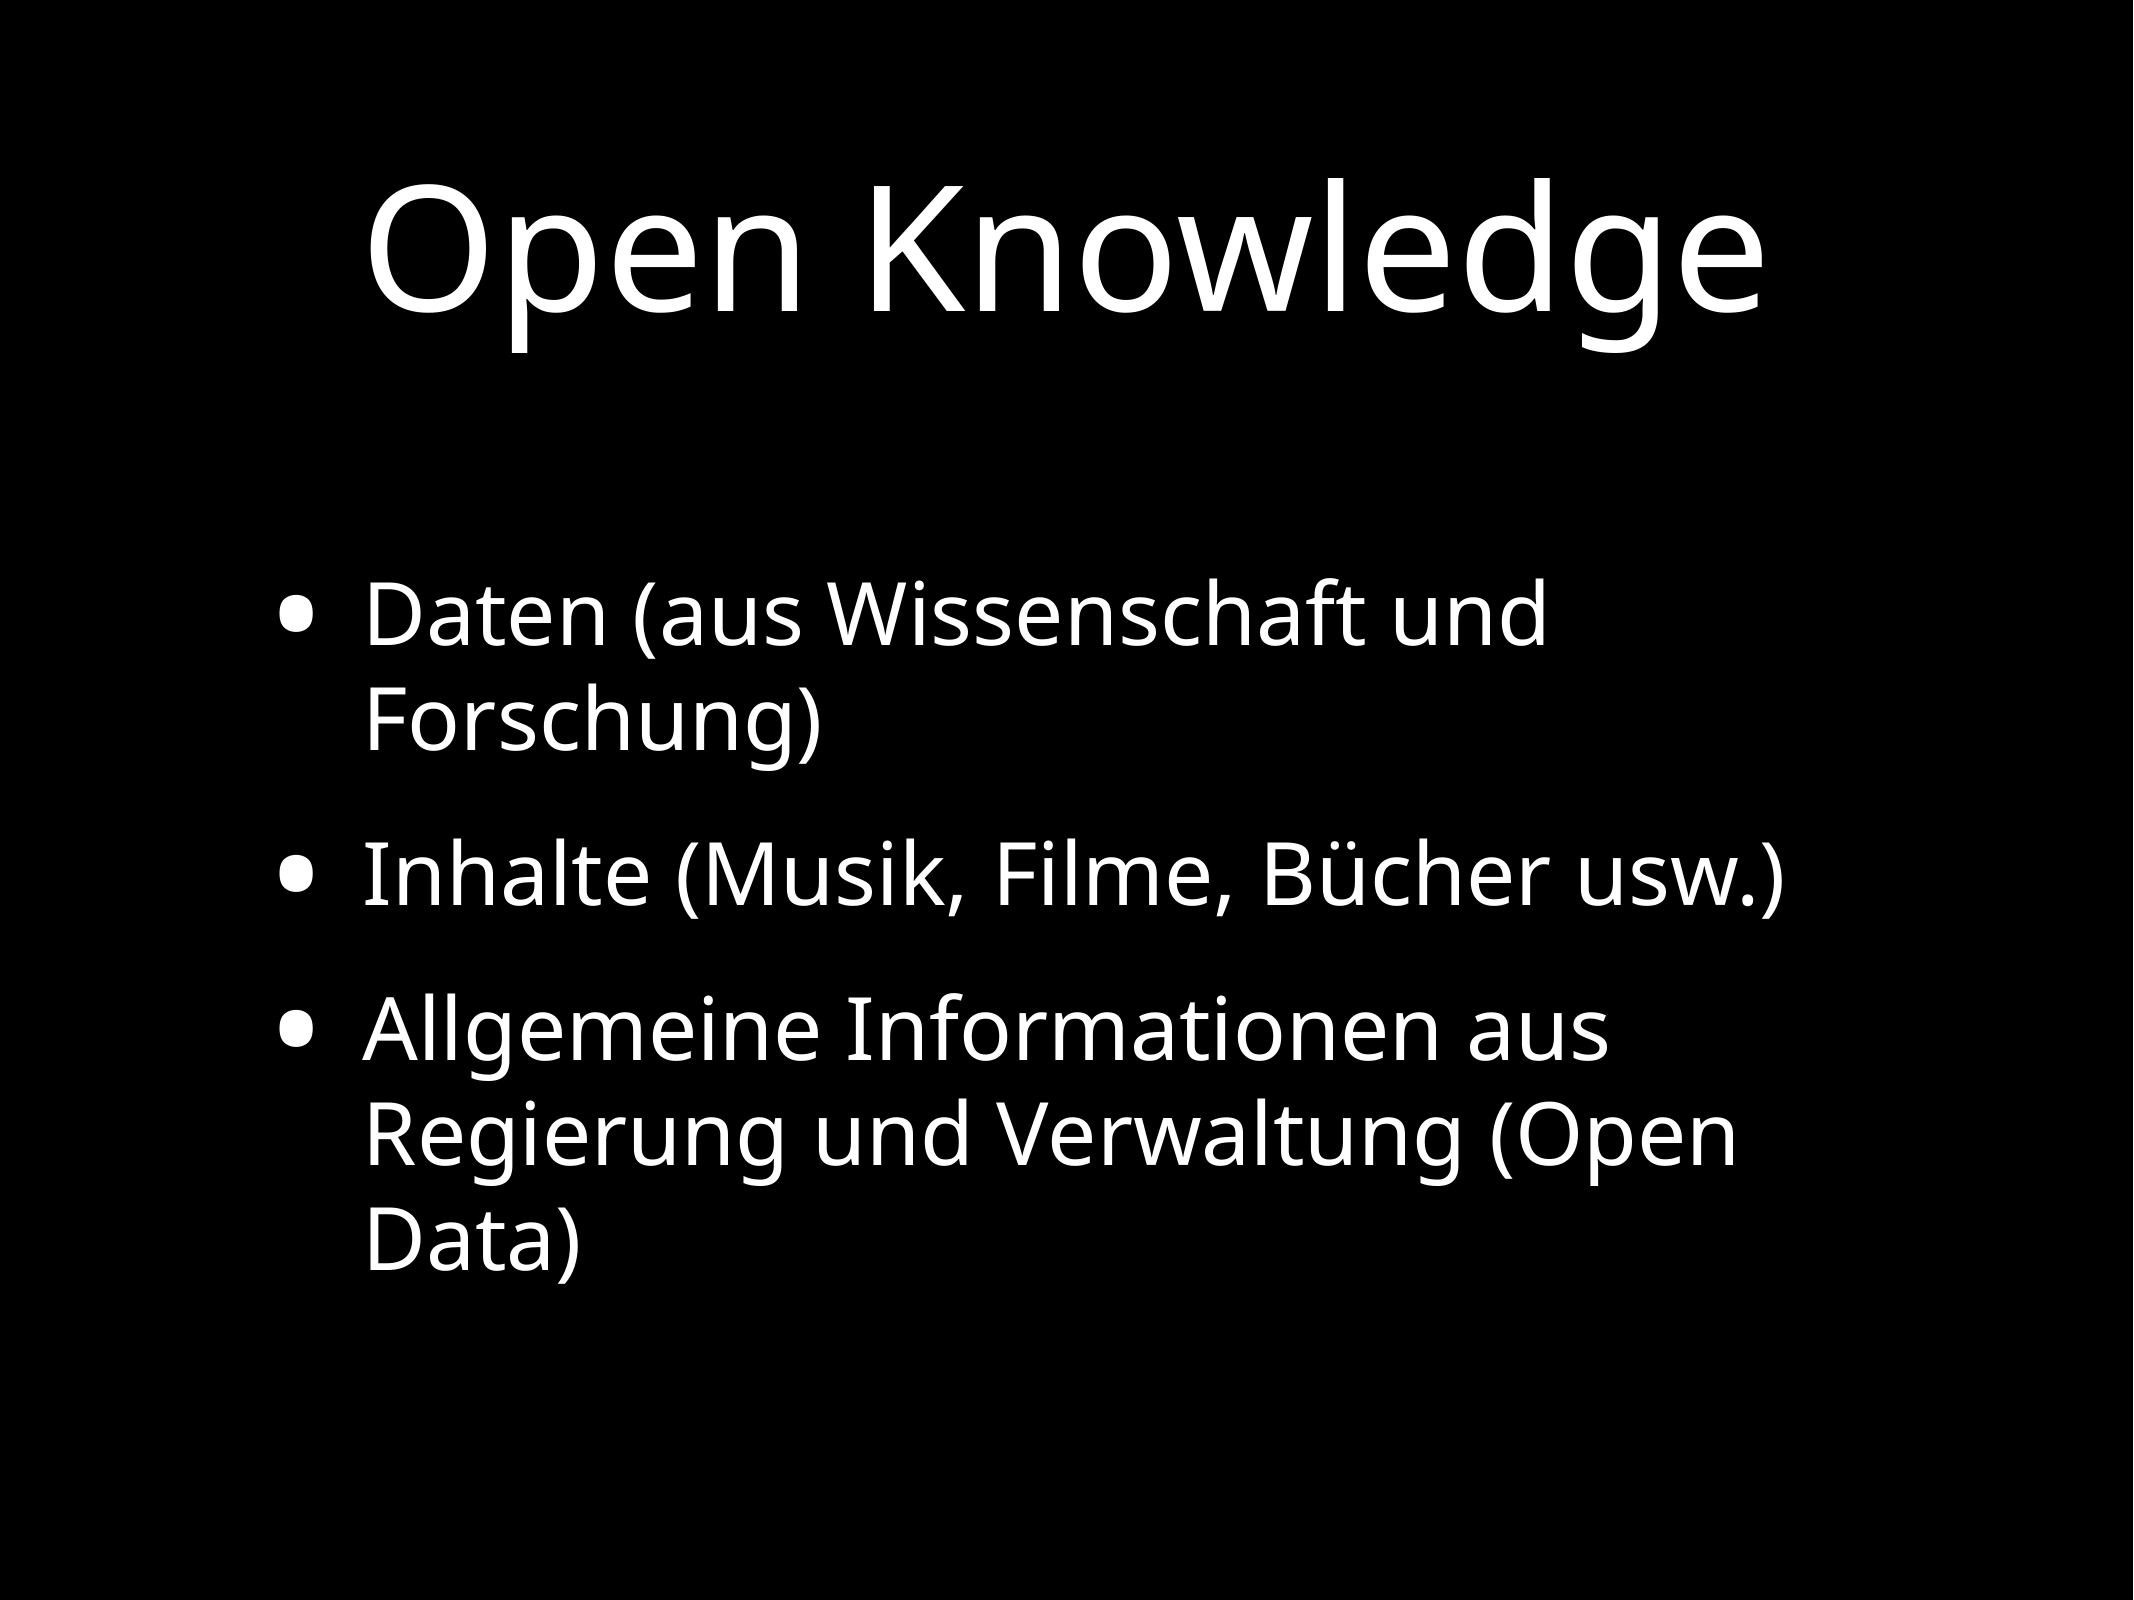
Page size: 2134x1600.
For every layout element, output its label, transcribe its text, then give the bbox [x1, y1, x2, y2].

list Daten (aus Wissenschaft und Forschung) Inhalte (Musik, Filme, Bücher usw.) Allgemeine Informationen aus Regierung und Verwaltung (Open Data) [208, 454, 1925, 1392]
title Open Knowledge [208, 41, 1925, 442]
